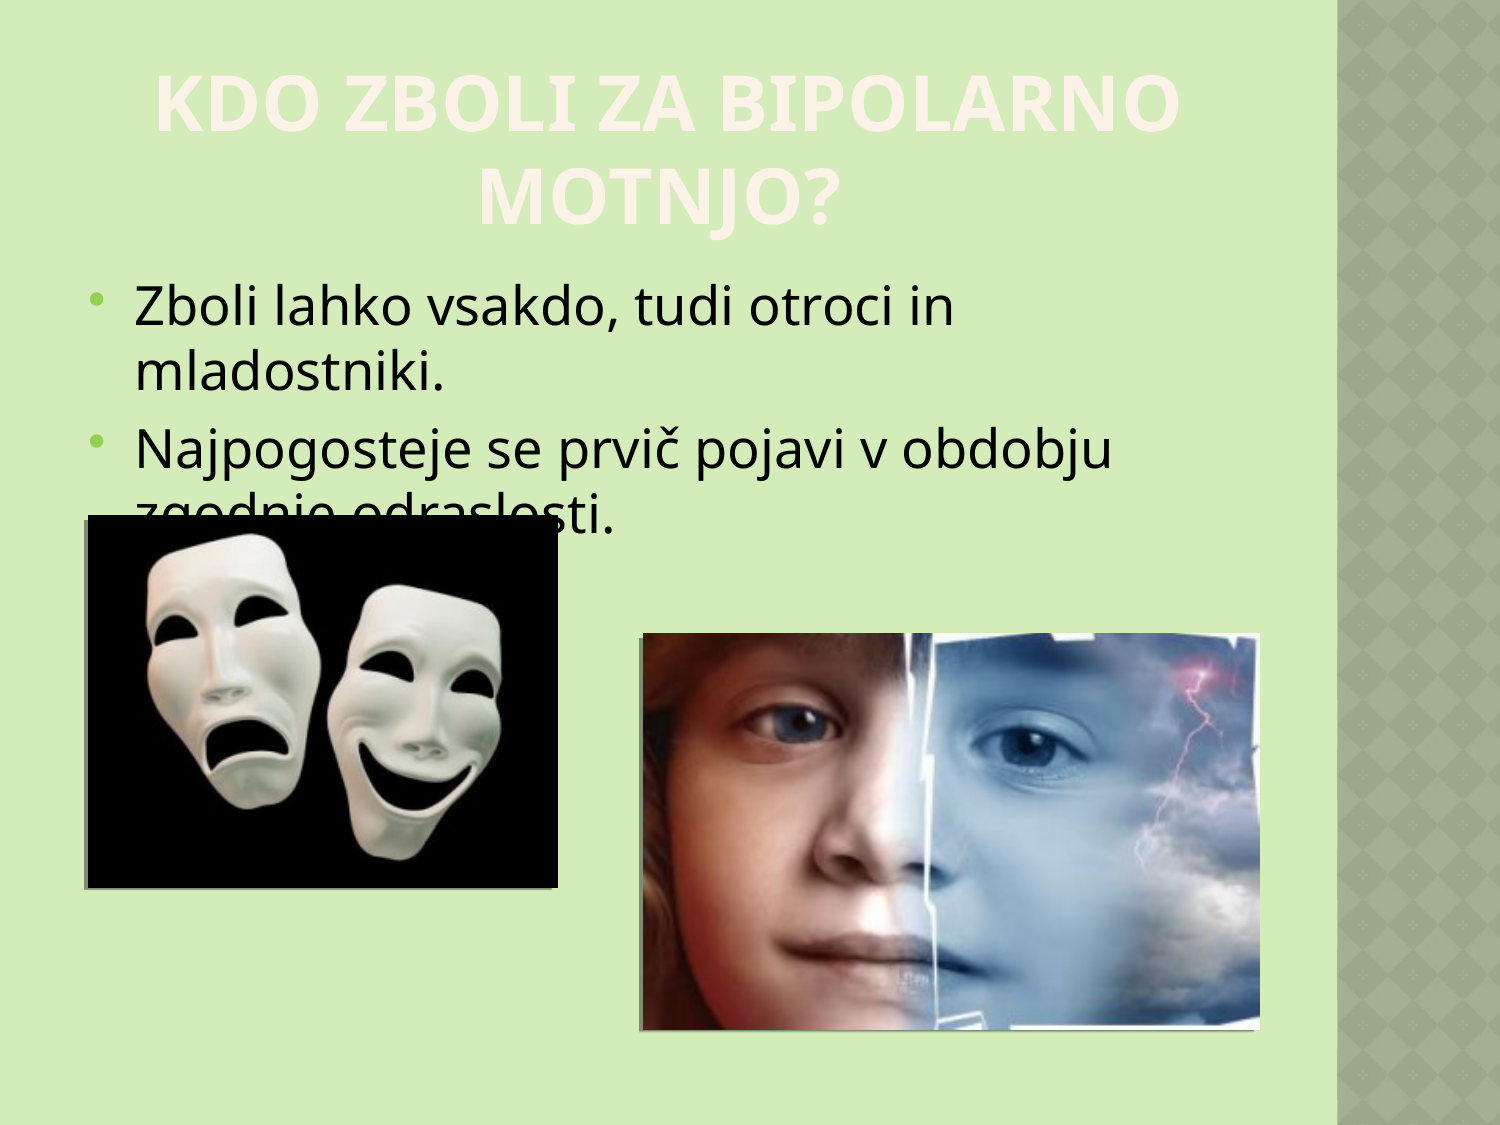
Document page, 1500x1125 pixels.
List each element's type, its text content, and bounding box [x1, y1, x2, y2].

title KDO ZBOLI ZA BIPOLARNO MOTNJO? [75, 52, 1263, 240]
picture [88, 515, 558, 888]
picture [643, 633, 1260, 1030]
list Zboli lahko vsakdo, tudi otroci in mladostniki. Najpogosteje se prvič pojavi v obdobju zgodnje odraslosti. [75, 264, 1263, 1060]
